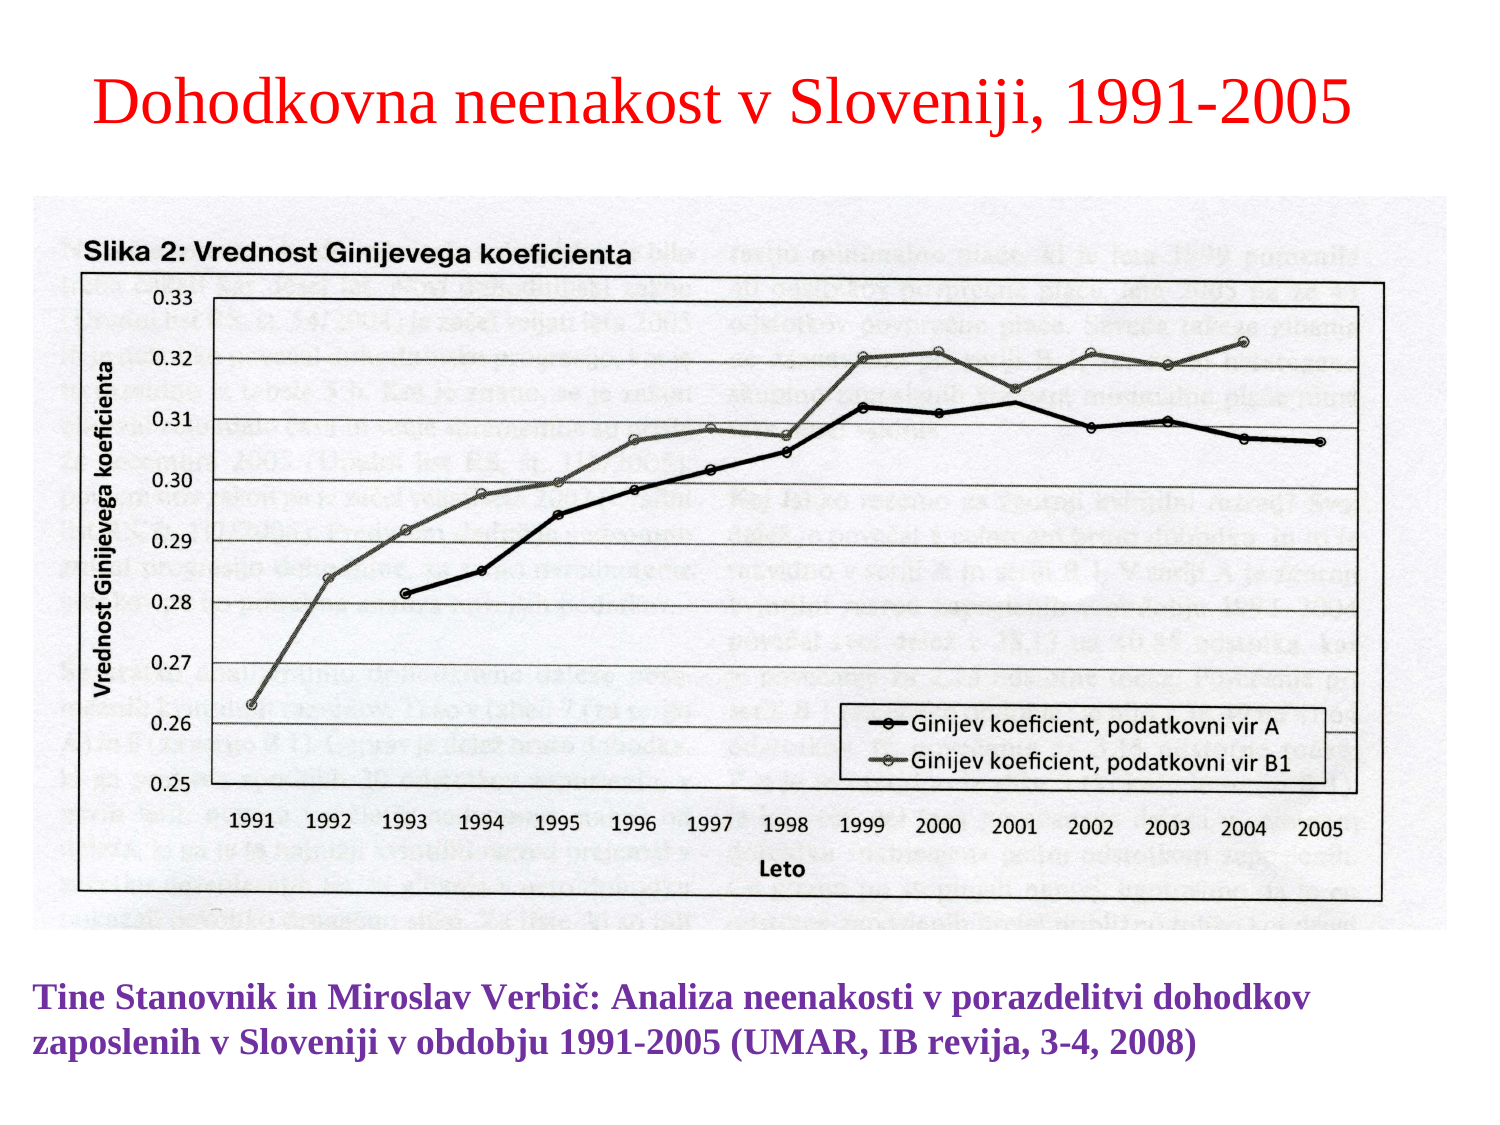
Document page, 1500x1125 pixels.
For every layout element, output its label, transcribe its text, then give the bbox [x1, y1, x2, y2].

text_box Tine Stanovnik in Miroslav Verbič: Analiza neenakosti v porazdelitvi dohodkov zaposlenih v Sloveniji v obdobju 1991-2005 (UMAR, IB revija, 3-4, 2008) [17, 964, 1447, 1070]
title Dohodkovna neenakost v Sloveniji, 1991-2005 [17, 30, 1448, 163]
picture [33, 196, 1447, 930]
